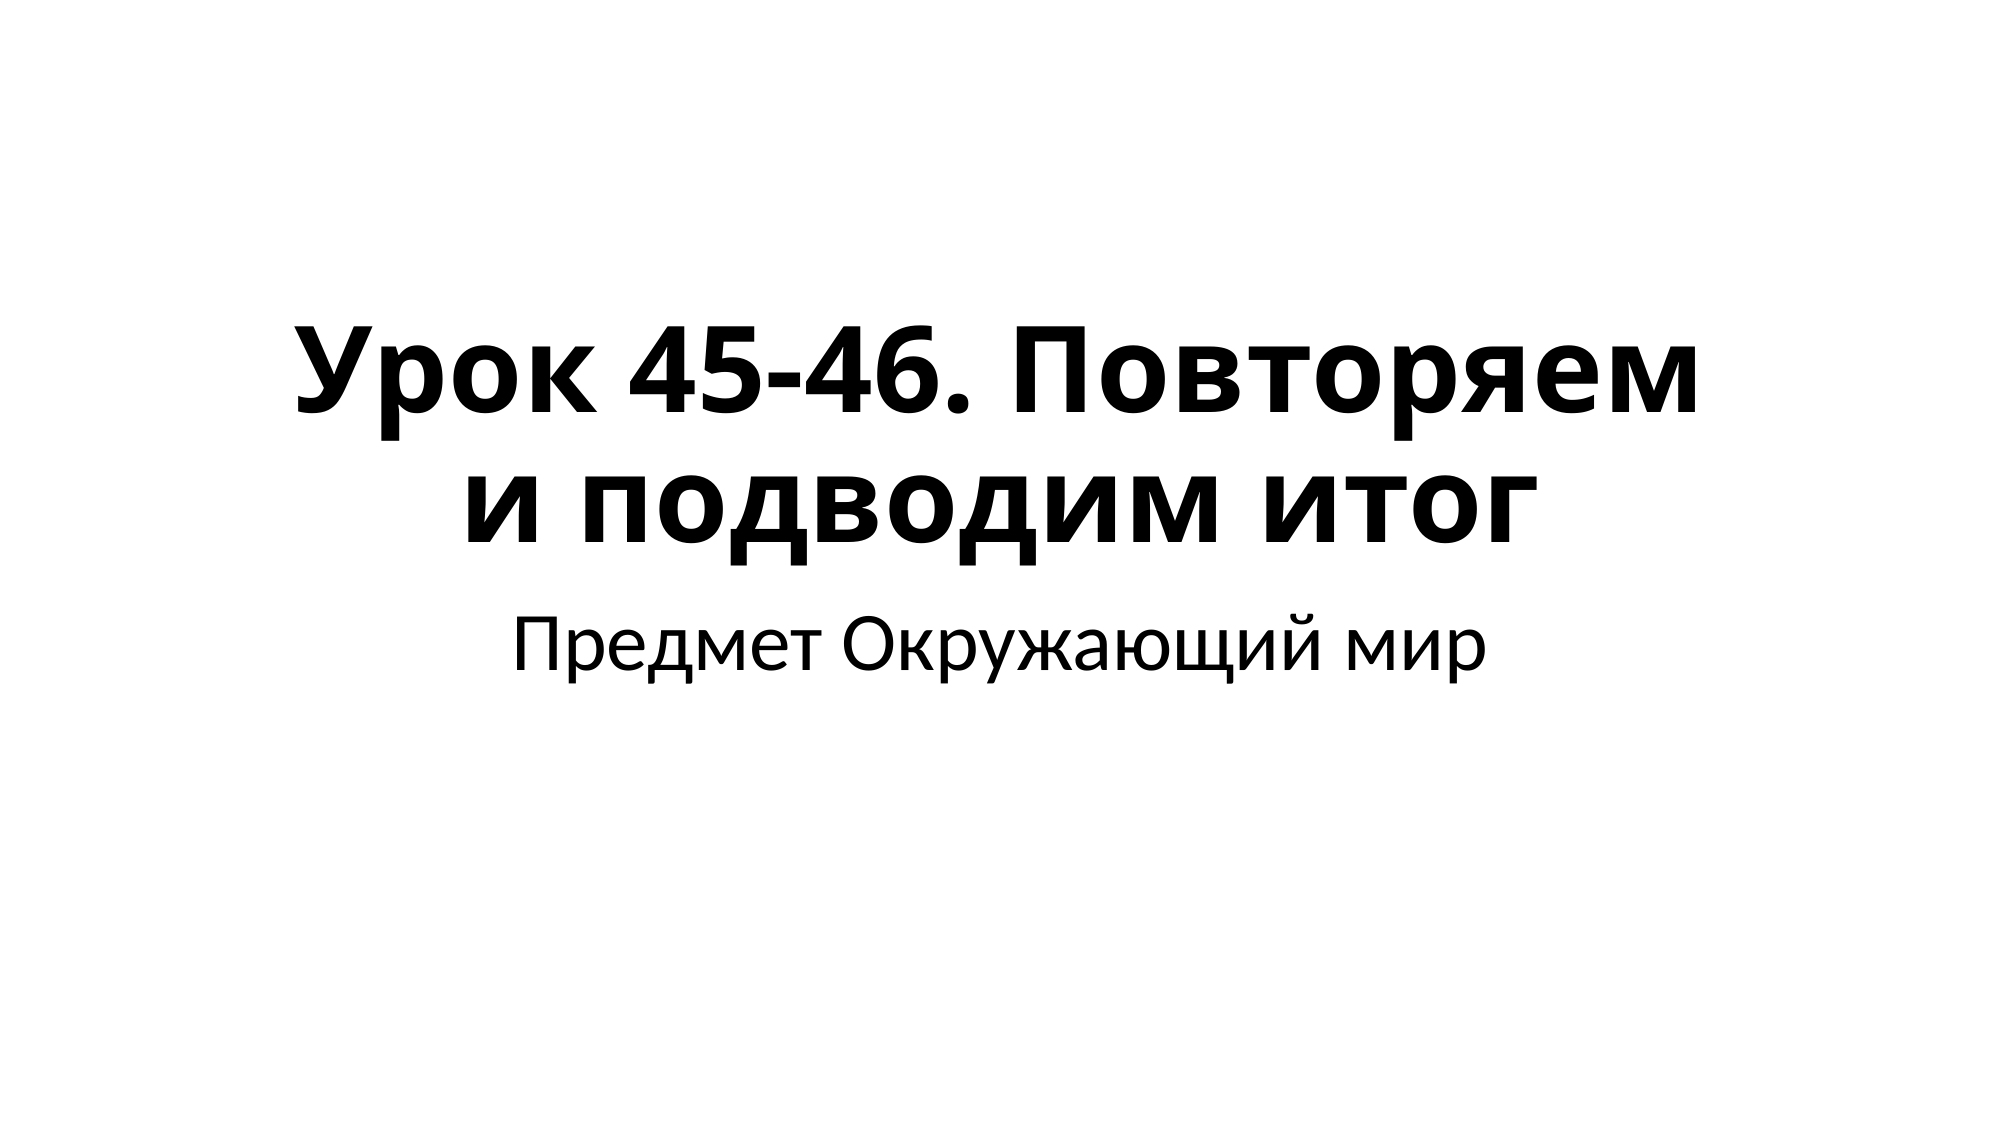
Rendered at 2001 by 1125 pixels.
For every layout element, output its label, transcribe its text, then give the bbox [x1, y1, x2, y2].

subtitle Предмет Окружающий мир [249, 590, 1750, 863]
title Урок 45-46. Повторяем и подводим итог [249, 184, 1750, 576]
